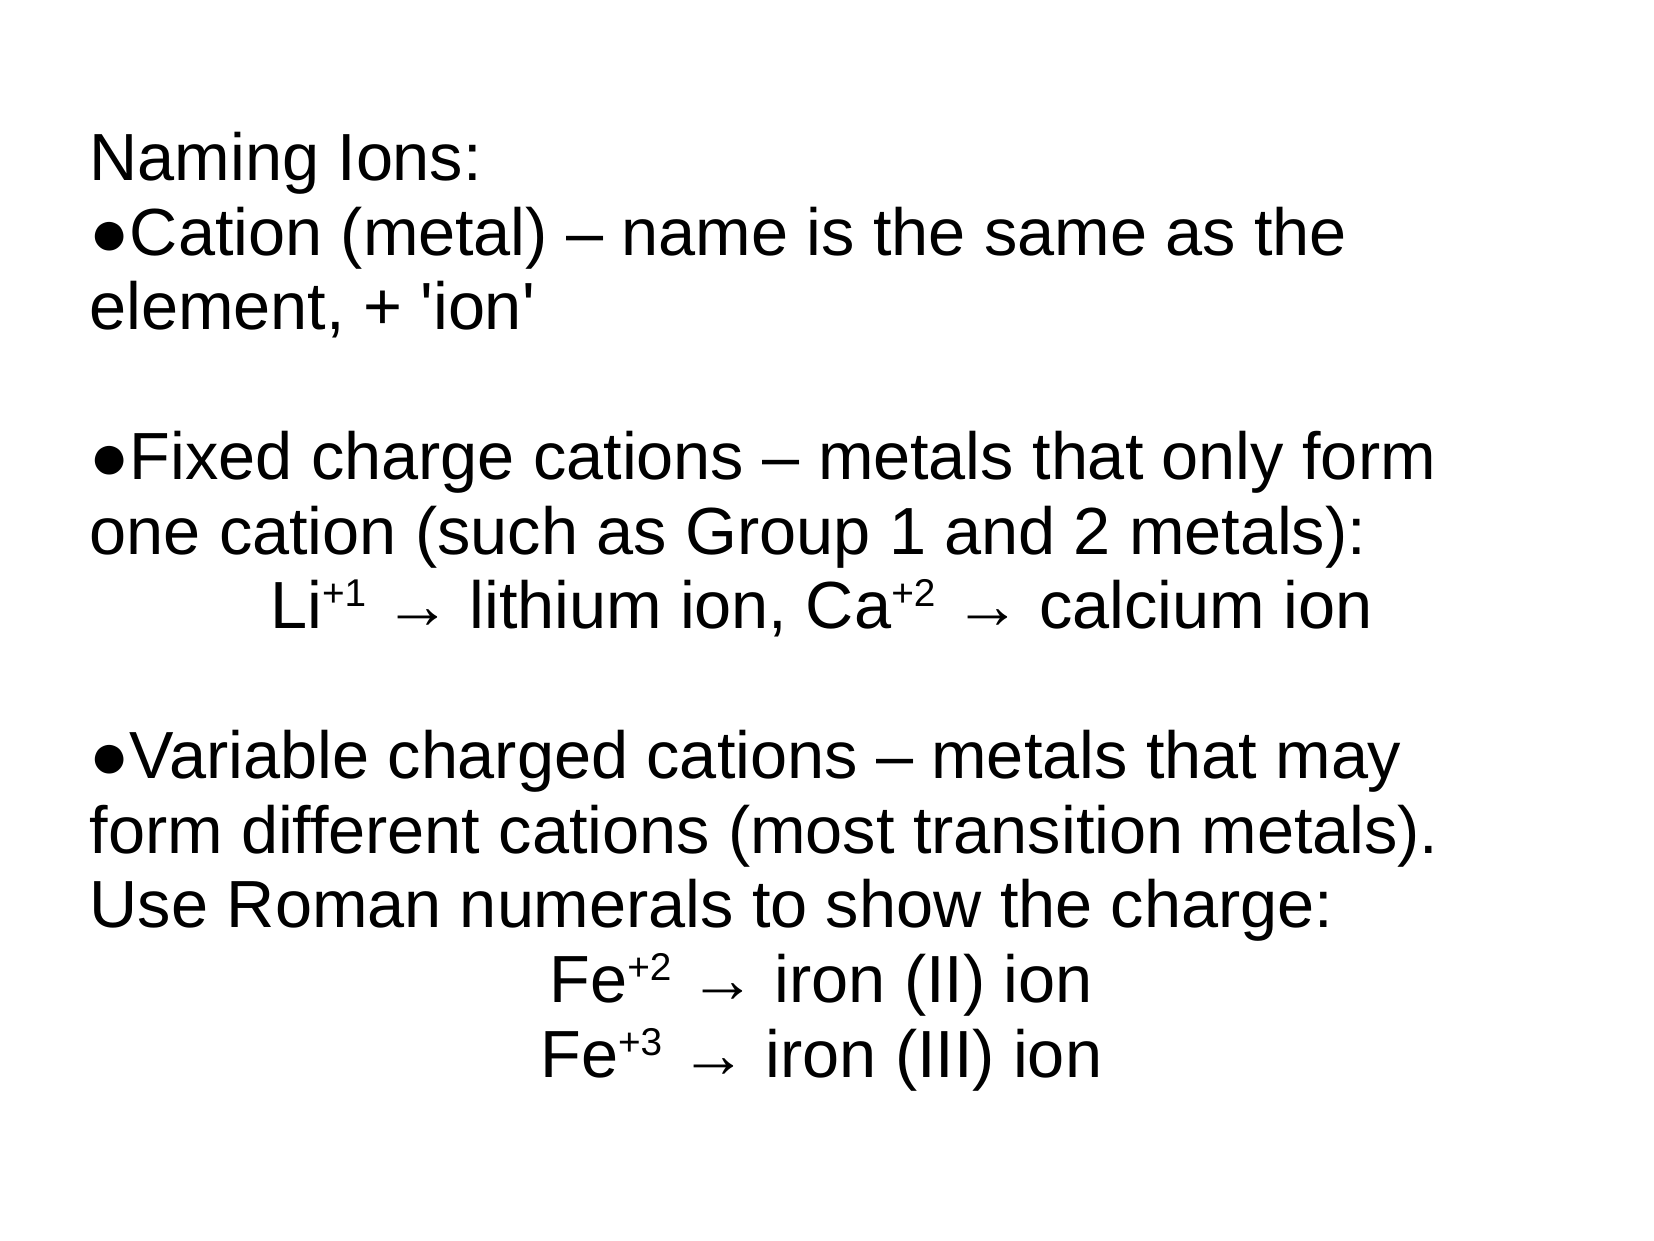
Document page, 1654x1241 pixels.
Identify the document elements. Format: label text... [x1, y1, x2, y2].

text_box Naming Ions: ●Cation (metal) – name is the same as the element, + 'ion' ●Fixed charge cations – metals that only form one cation (such as Group 1 and 2 metals): Li+1 → lithium ion, Ca+2 → calcium ion ●Variable charged cations – metals that may form different cations (most transition metals). Use Roman numerals to show the charge: Fe+2 → iron (II) ion Fe+3 → iron (III) ion [75, 112, 1568, 1100]
